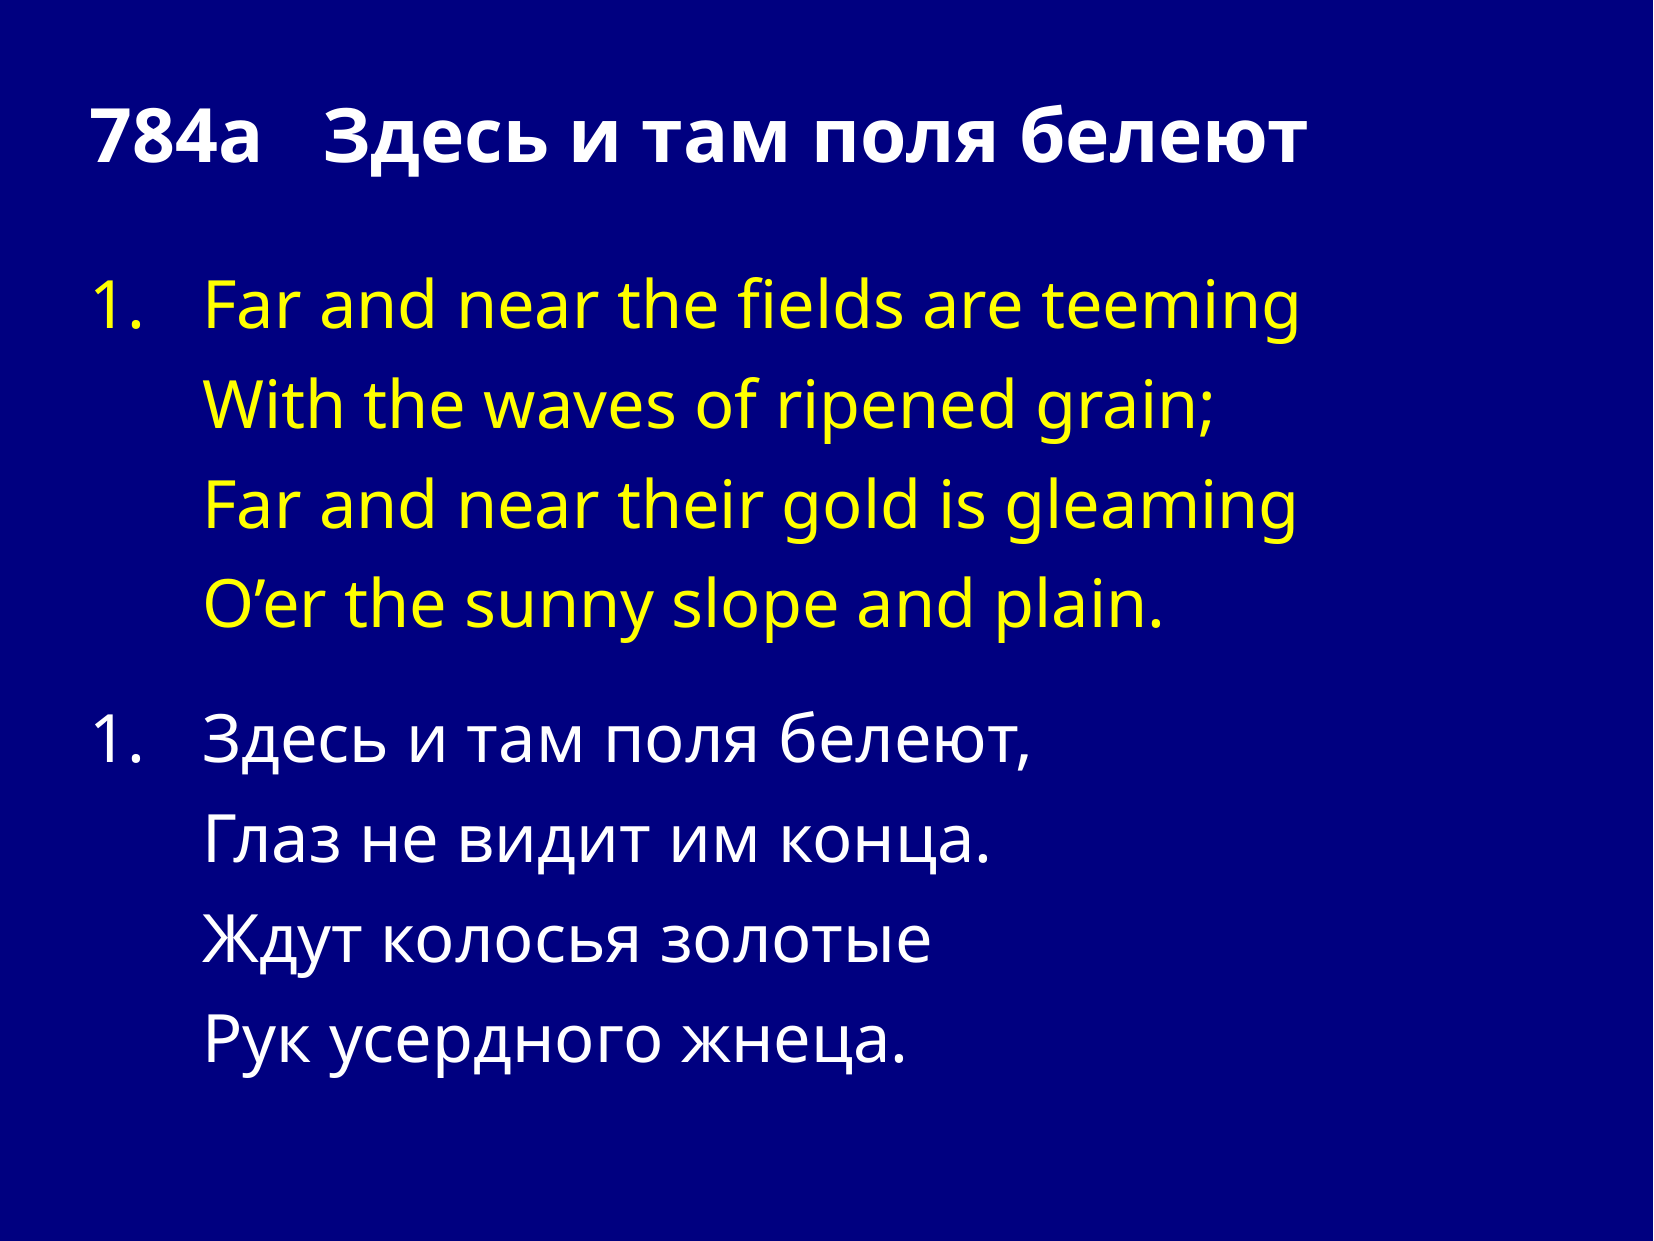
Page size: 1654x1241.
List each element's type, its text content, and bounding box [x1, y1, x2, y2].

text_box 1. Far and near the fields are teeming With the waves of ripened grain; Far and near their gold is gleaming O’er the sunny slope and plain. [75, 188, 1576, 638]
text_box 784а Здесь и там поля белеют [75, 75, 1576, 188]
text_box 1. Здесь и там поля белеют, Глаз не видит им конца. Ждут колосья золотые Рук усердного жнеца. [75, 675, 1576, 1163]
